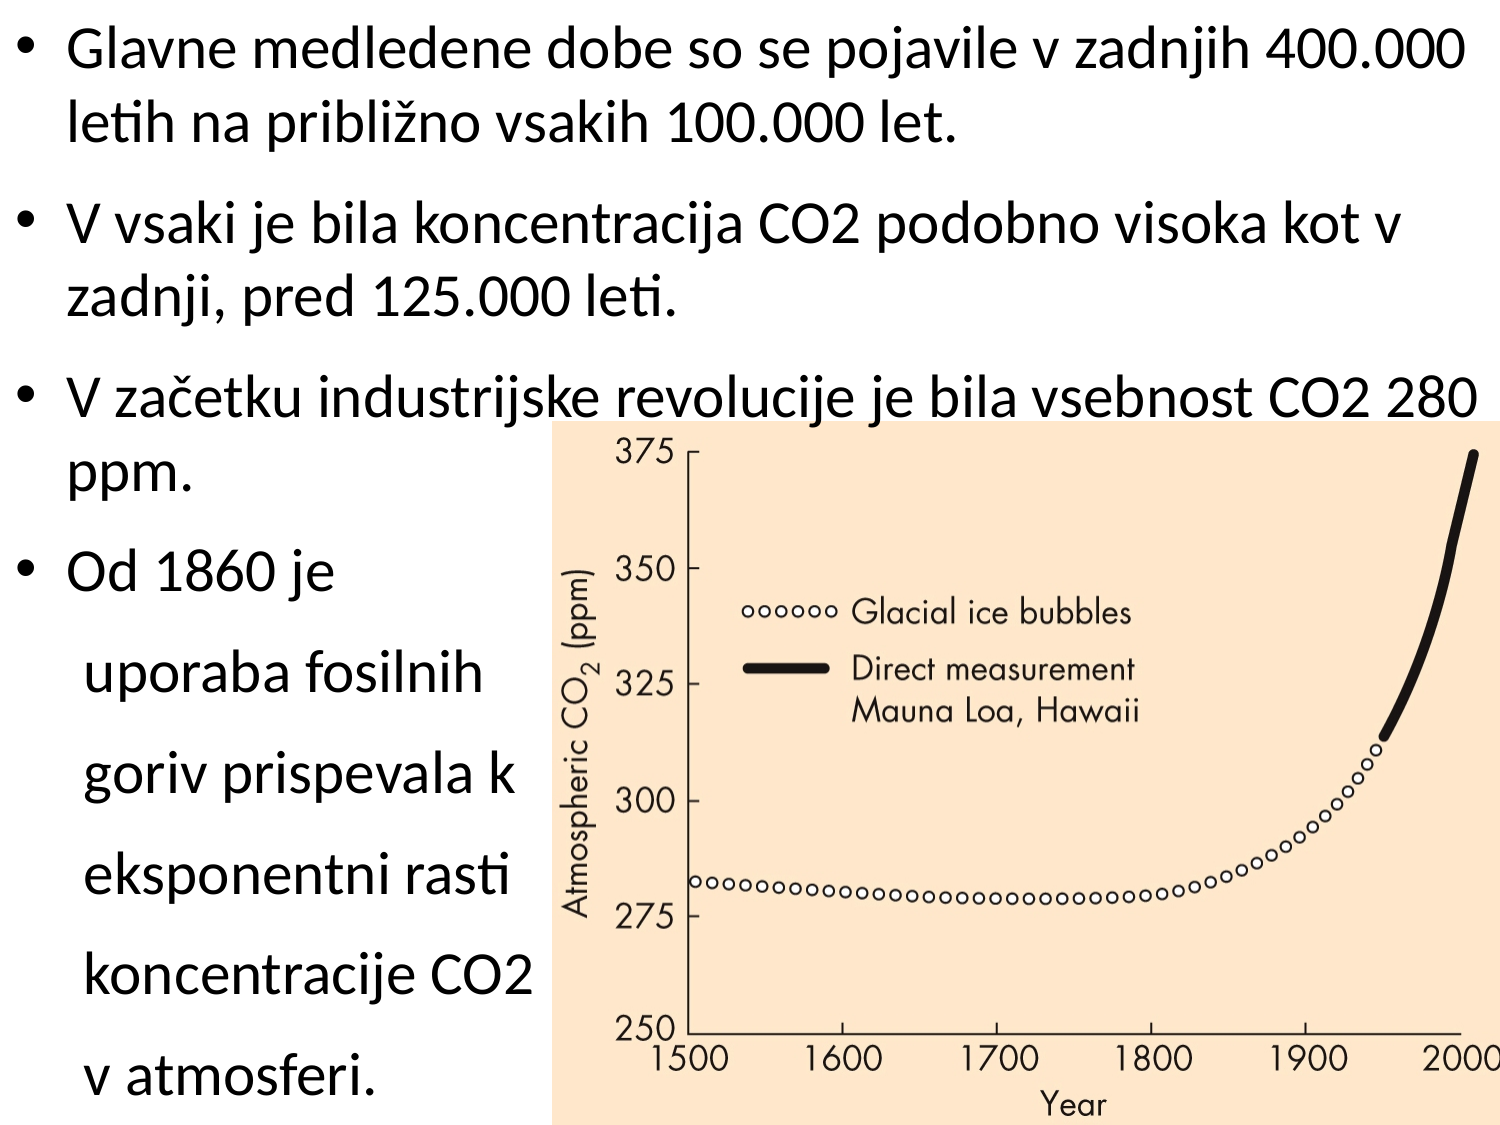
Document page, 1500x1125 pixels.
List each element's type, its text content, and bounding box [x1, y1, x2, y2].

list Glavne medledene dobe so se pojavile v zadnjih 400.000 letih na približno vsakih 100.000 let. V vsaki je bila koncentracija CO2 podobno visoka kot v zadnji, pred 125.000 leti. V začetku industrijske revolucije je bila vsebnost CO2 280 ppm. Od 1860 je uporaba fosilnih goriv prispevala k eksponentni rasti koncentracije CO2 v atmosferi. [0, 0, 1500, 1125]
